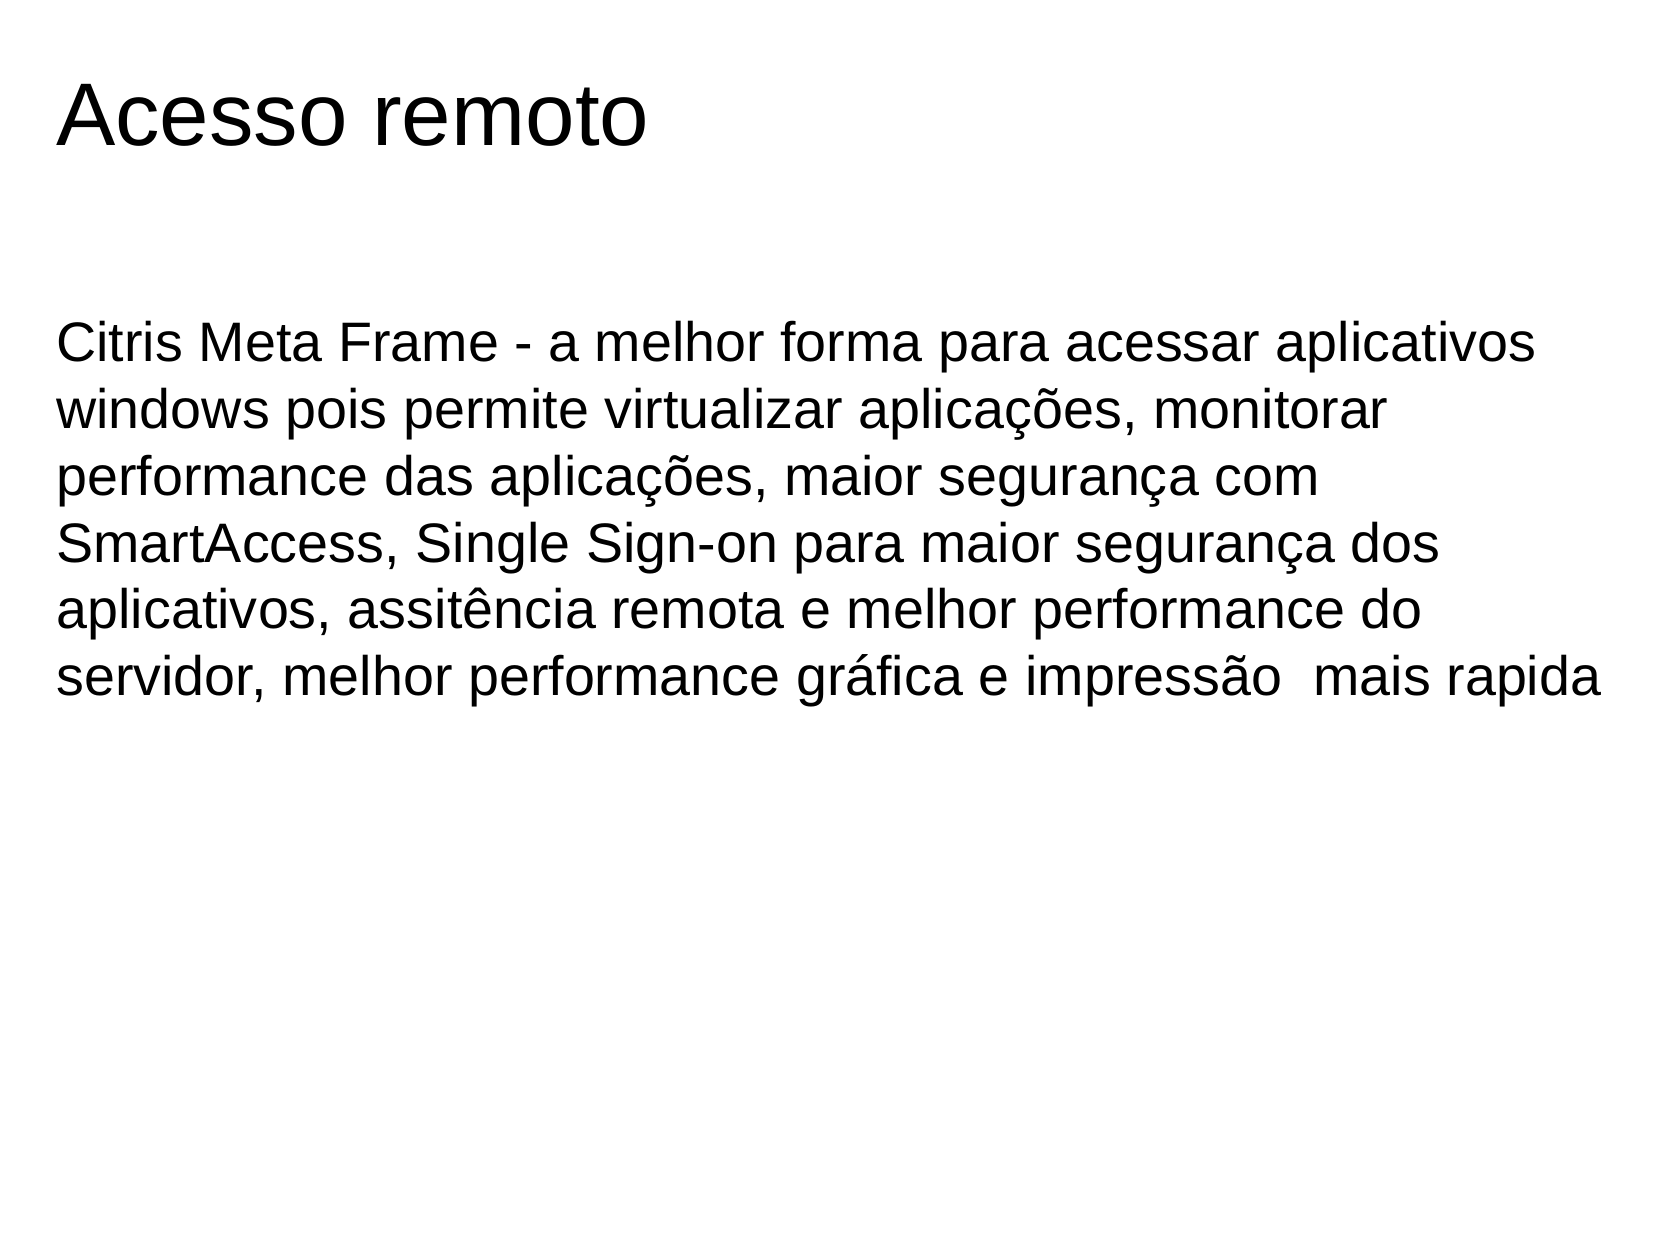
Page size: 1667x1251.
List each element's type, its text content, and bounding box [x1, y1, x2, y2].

list Citris Meta Frame - a melhor forma para acessar aplicativos windows pois permite virtualizar aplicações, monitorar performance das aplicações, maior segurança com SmartAccess, Single Sign-on para maior segurança dos aplicativos, assitência remota e melhor performance do servidor, melhor performance gráfica e impressão mais rapida [50, 300, 1630, 1213]
title Acesso remoto [50, 50, 1630, 213]
